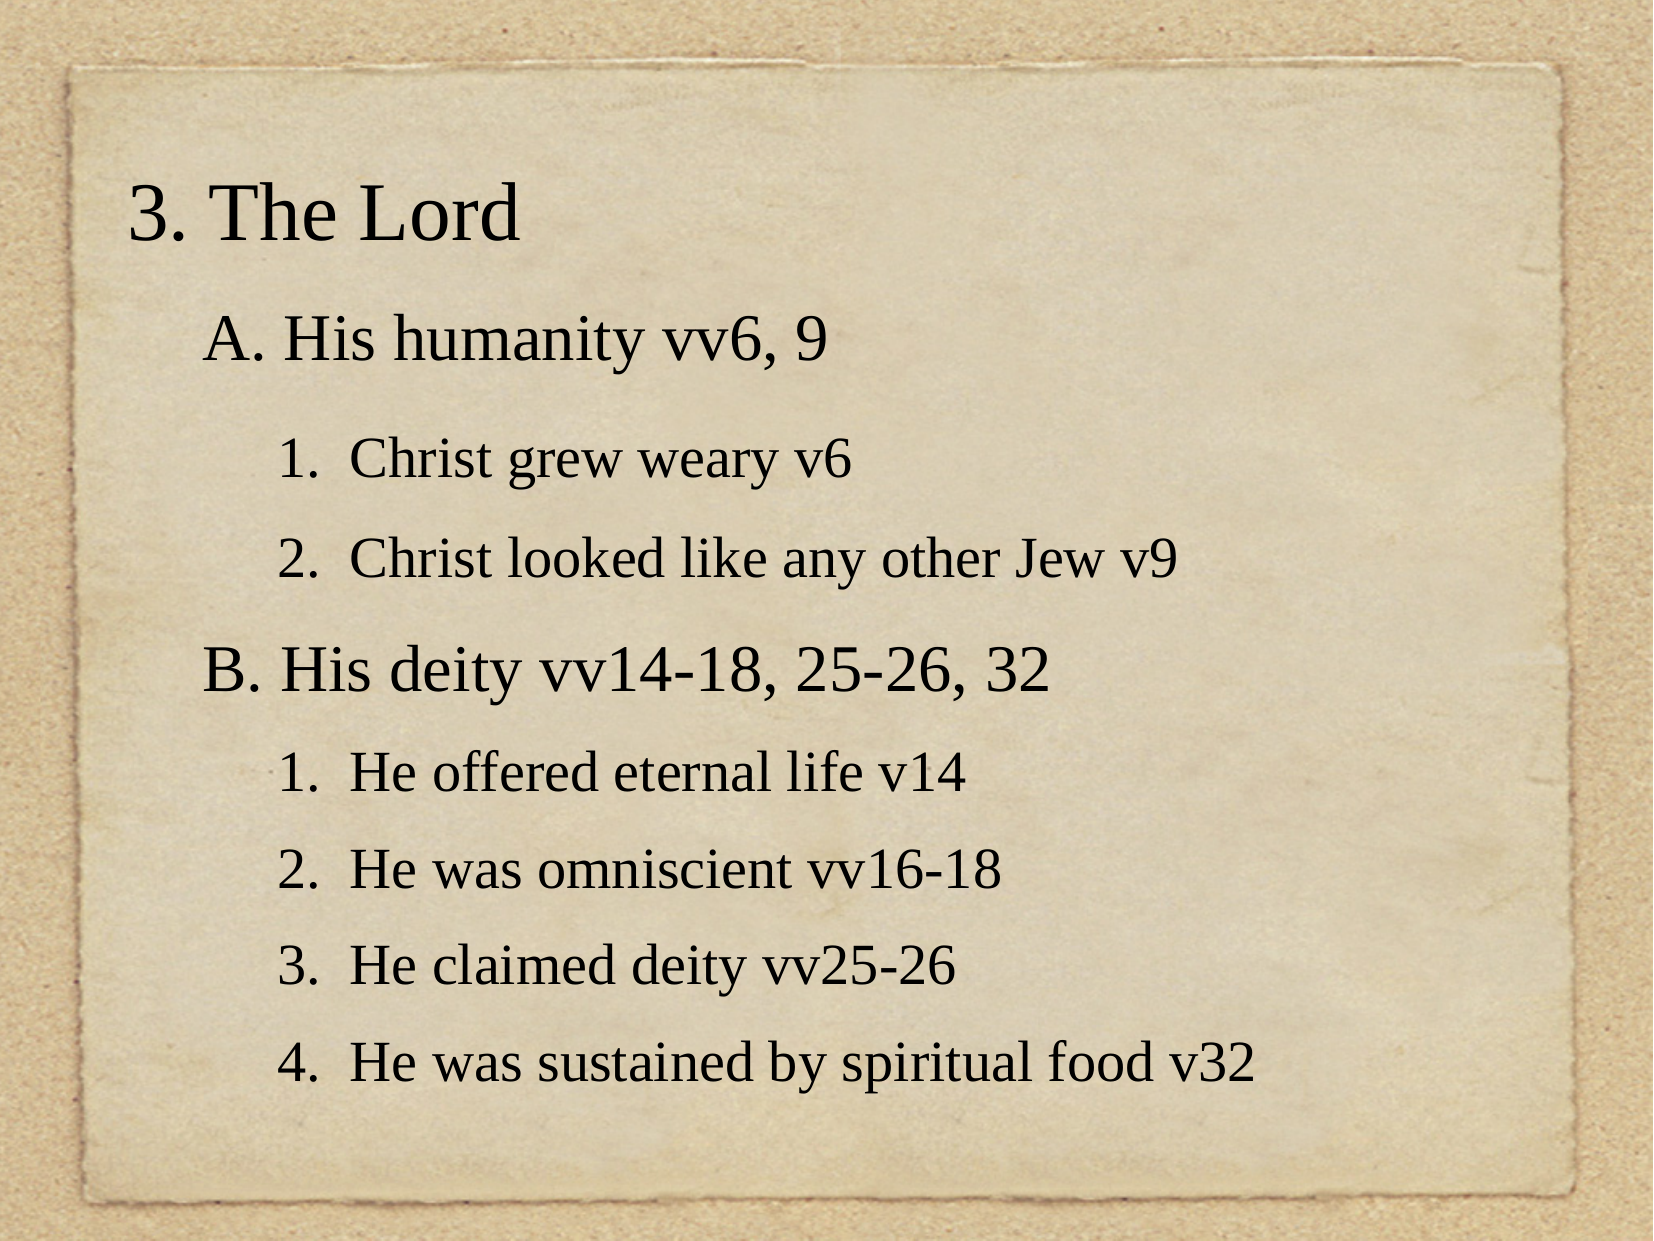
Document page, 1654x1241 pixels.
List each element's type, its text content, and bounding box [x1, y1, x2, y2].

text_box 3. The Lord A. His humanity vv6, 9 1. Christ grew weary v6 2. Christ looked like any other Jew v9 B. His deity vv14-18, 25-26, 32 1. He offered eternal life v14 2. He was omniscient vv16-18 3. He claimed deity vv25-26 4. He was sustained by spiritual food v32 [112, 112, 1538, 1060]
picture [0, 0, 1653, 1241]
